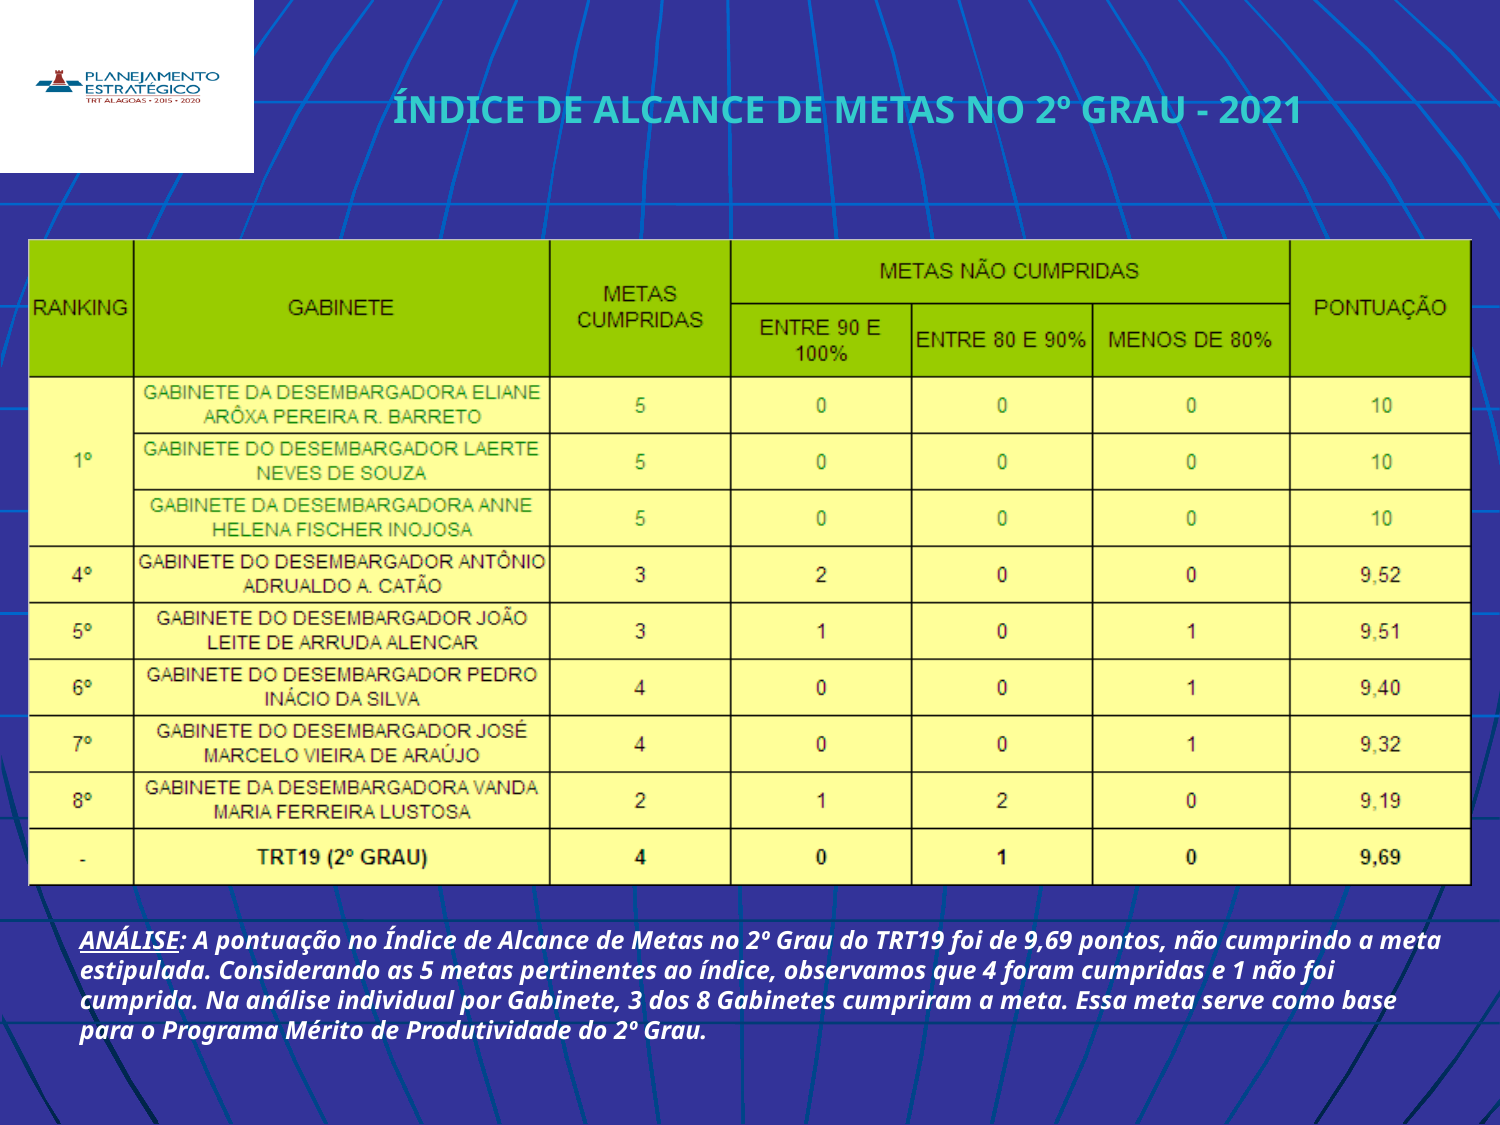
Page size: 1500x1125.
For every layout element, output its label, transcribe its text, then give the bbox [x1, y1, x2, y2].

text_box ANÁLISE: A pontuação no Índice de Alcance de Metas no 2º Grau do TRT19 foi de 9,69 pontos, não cumprindo a meta estipulada. Considerando as 5 metas pertinentes ao índice, observamos que 4 foram cumpridas e 1 não foi cumprida. Na análise individual por Gabinete, 3 dos 8 Gabinetes cumpriram a meta. Essa meta serve como base para o Programa Mérito de Produtividade do 2º Grau. [64, 916, 1471, 1094]
picture [0, 0, 254, 173]
text_box ÍNDICE DE ALCANCE DE METAS NO 2º GRAU - 2021 [242, 78, 1448, 139]
picture [28, 239, 1472, 886]
